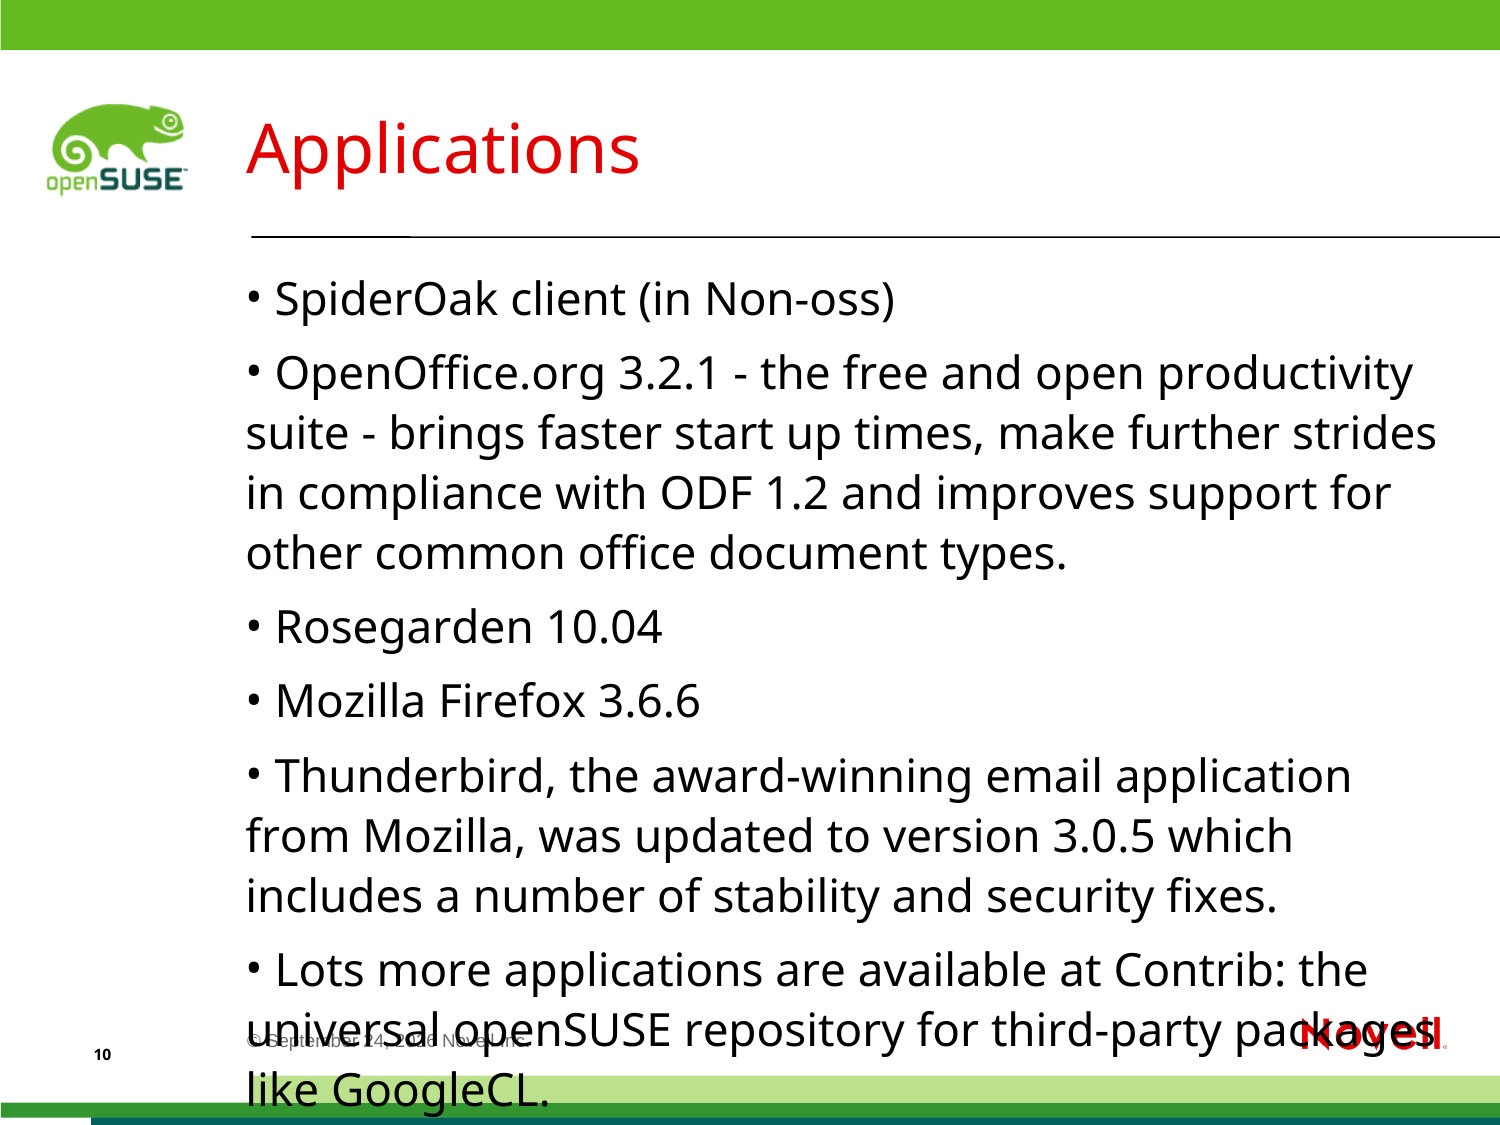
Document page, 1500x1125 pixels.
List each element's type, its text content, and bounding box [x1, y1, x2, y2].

picture [1366, 1024, 1379, 1043]
list SpiderOak client (in Non-oss) OpenOffice.org 3.2.1 - the free and open productivity suite - brings faster start up times, make further strides in compliance with ODF 1.2 and improves support for other common office document types. Rosegarden 10.04 Mozilla Firefox 3.6.6 Thunderbird, the award-winning email application from Mozilla, was updated to version 3.0.5 which includes a number of stability and security fixes. Lots more applications are available at Contrib: the universal openSUSE repository for third-party packages like GoogleCL. [245, 267, 1458, 1010]
title Applications [246, 109, 1409, 190]
picture [47, 104, 188, 197]
picture [1295, 1011, 1453, 1056]
